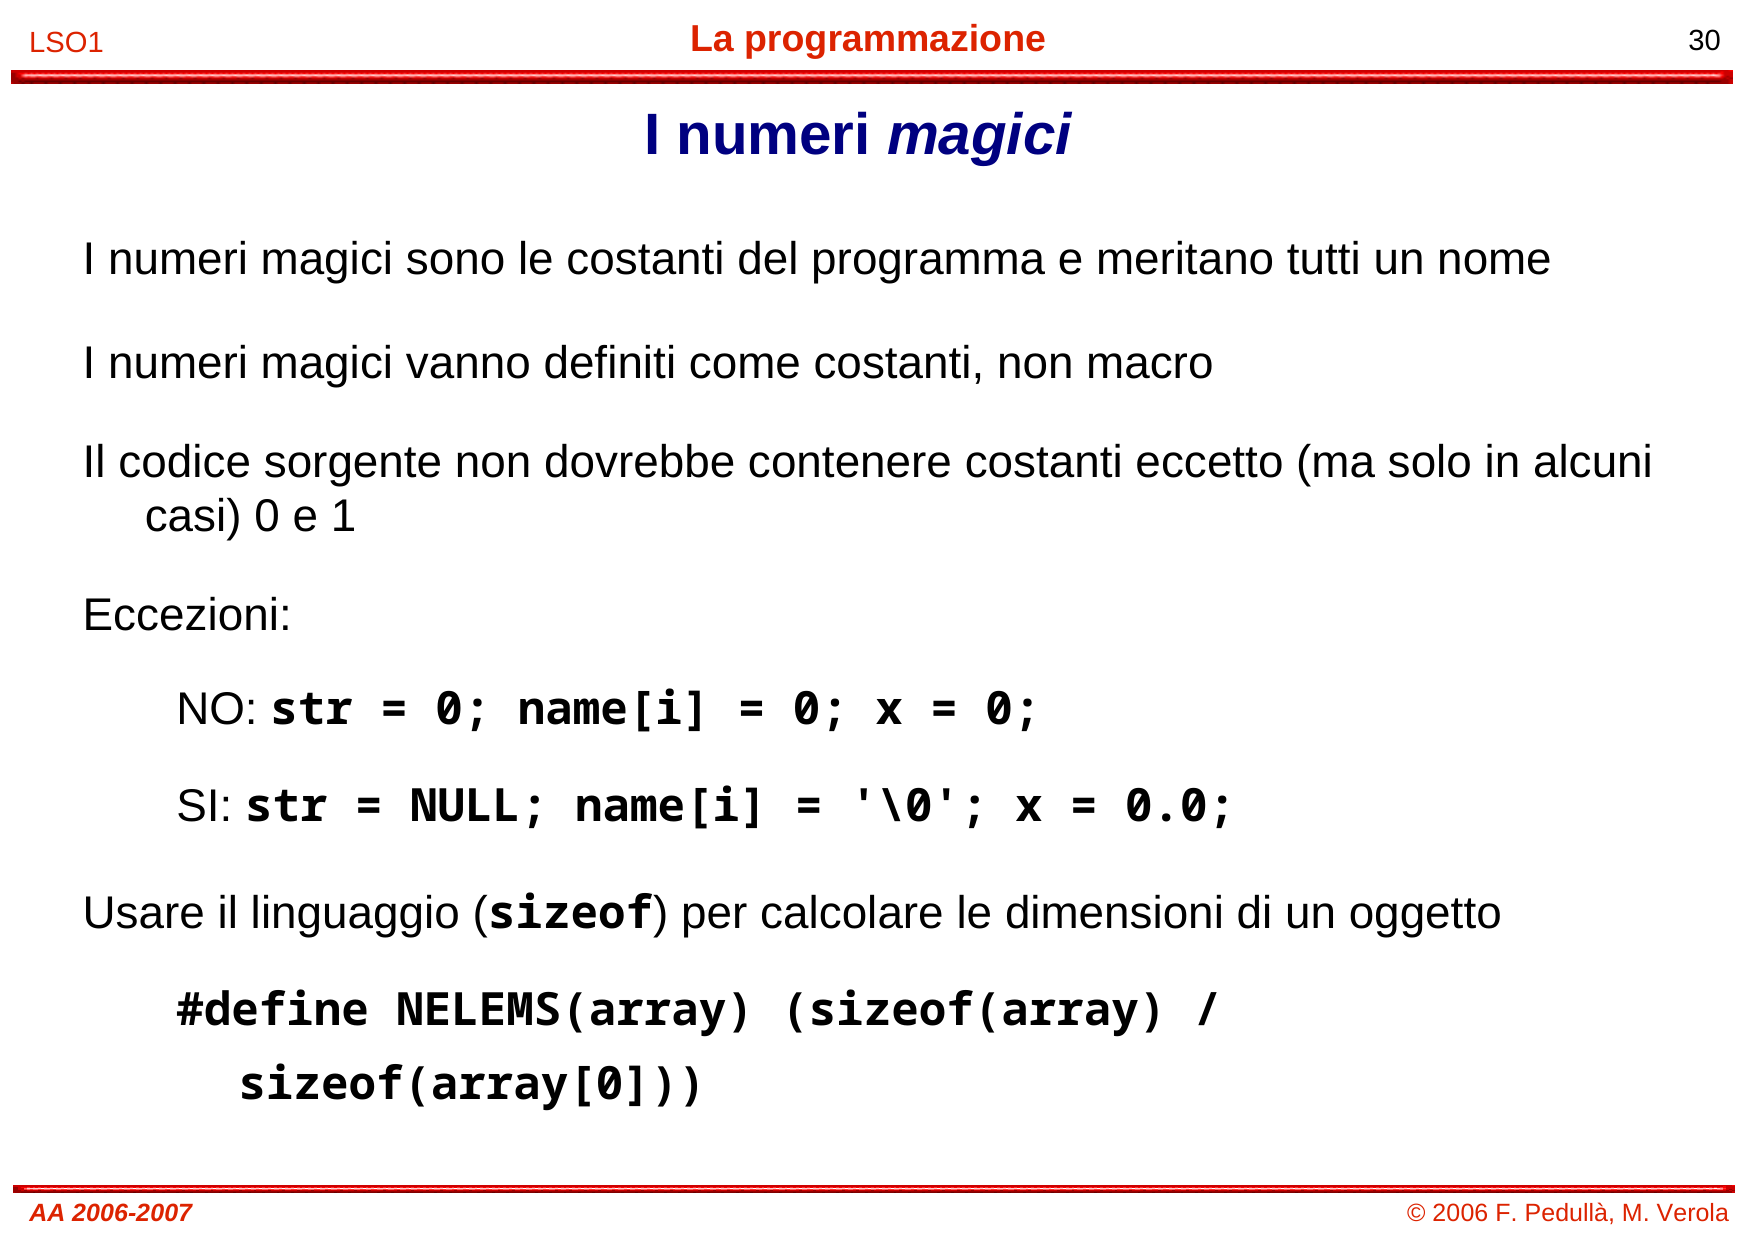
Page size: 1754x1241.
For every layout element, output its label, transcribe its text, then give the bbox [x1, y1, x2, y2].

picture [11, 70, 1733, 84]
text_box I numeri magici [386, 98, 1330, 187]
list I numeri magici sono le costanti del programma e meritano tutti un nome I numeri magici vanno definiti come costanti, non macro Il codice sorgente non dovrebbe contenere costanti eccetto (ma solo in alcuni casi) 0 e 1 Eccezioni: NO: str = 0; name[i] = 0; x = 0; SI: str = NULL; name[i] = '\0'; x = 0.0; Usare il linguaggio (sizeof) per calcolare le dimensioni di un oggetto #define NELEMS(array) (sizeof(array) / sizeof(array[0])) [82, 233, 1662, 1123]
picture [13, 1185, 1735, 1193]
